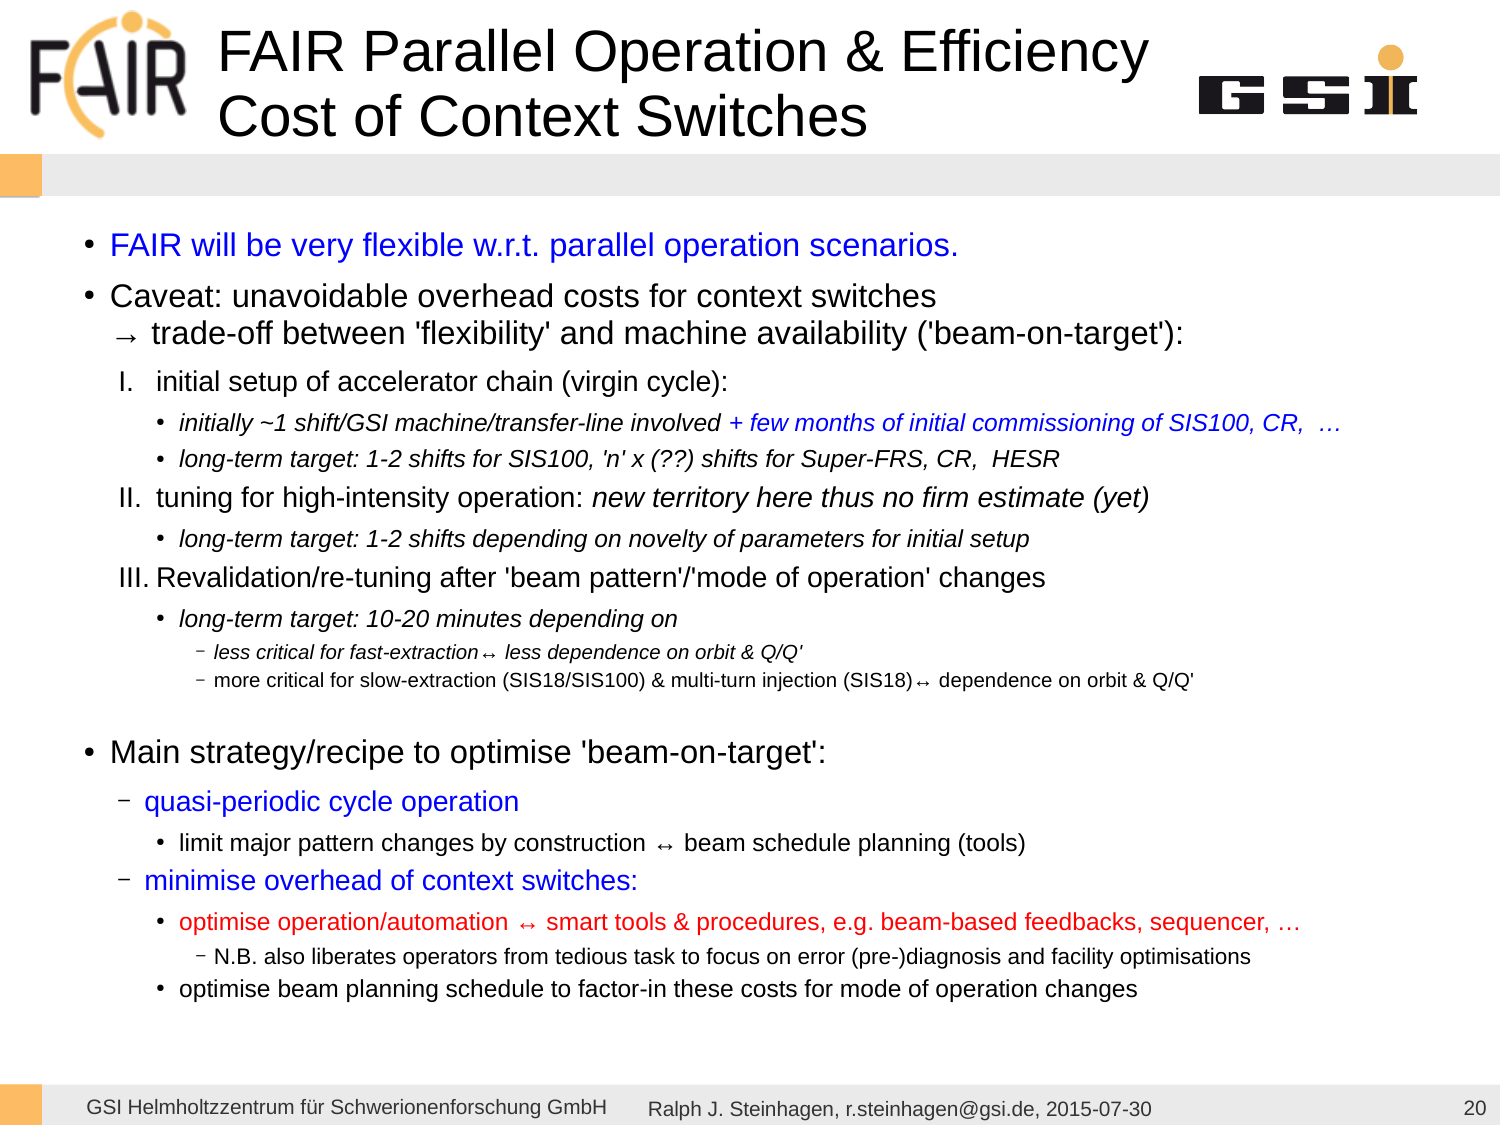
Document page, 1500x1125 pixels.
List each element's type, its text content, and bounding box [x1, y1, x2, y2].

list FAIR will be very flexible w.r.t. parallel operation scenarios. Caveat: unavoidable overhead costs for context switches → trade-off between 'flexibility' and machine availability ('beam-on-target'): initial setup of accelerator chain (virgin cycle): initially ~1 shift/GSI machine/transfer-line involved + few months of initial commissioning of SIS100, CR, … long-term target: 1-2 shifts for SIS100, 'n' x (??) shifts for Super-FRS, CR, HESR tuning for high-intensity operation: new territory here thus no firm estimate (yet) long-term target: 1-2 shifts depending on novelty of parameters for initial setup Revalidation/re-tuning after 'beam pattern'/'mode of operation' changes long-term target: 10-20 minutes depending on less critical for fast-extraction↔ less dependence on orbit & Q/Q' more critical for slow-extraction (SIS18/SIS100) & multi-turn injection (SIS18)↔ dependence on orbit & Q/Q' Main strategy/recipe to optimise 'beam-on-target': quasi-periodic cycle operation limit major pattern changes by construction ↔ beam schedule planning (tools) minimise overhead of context switches: optimise operation/automation ↔ smart tools & procedures, e.g. beam-based feedbacks, sequencer, … N.B. also liberates operators from tedious task to focus on error (pre-)diagnosis and facility optimisations optimise beam planning schedule to factor-in these costs for mode of operation changes [75, 226, 1425, 1050]
picture [30, 9, 187, 141]
picture [1197, 42, 1419, 117]
title FAIR Parallel Operation & Efficiency Cost of Context Switches [217, 0, 1174, 215]
